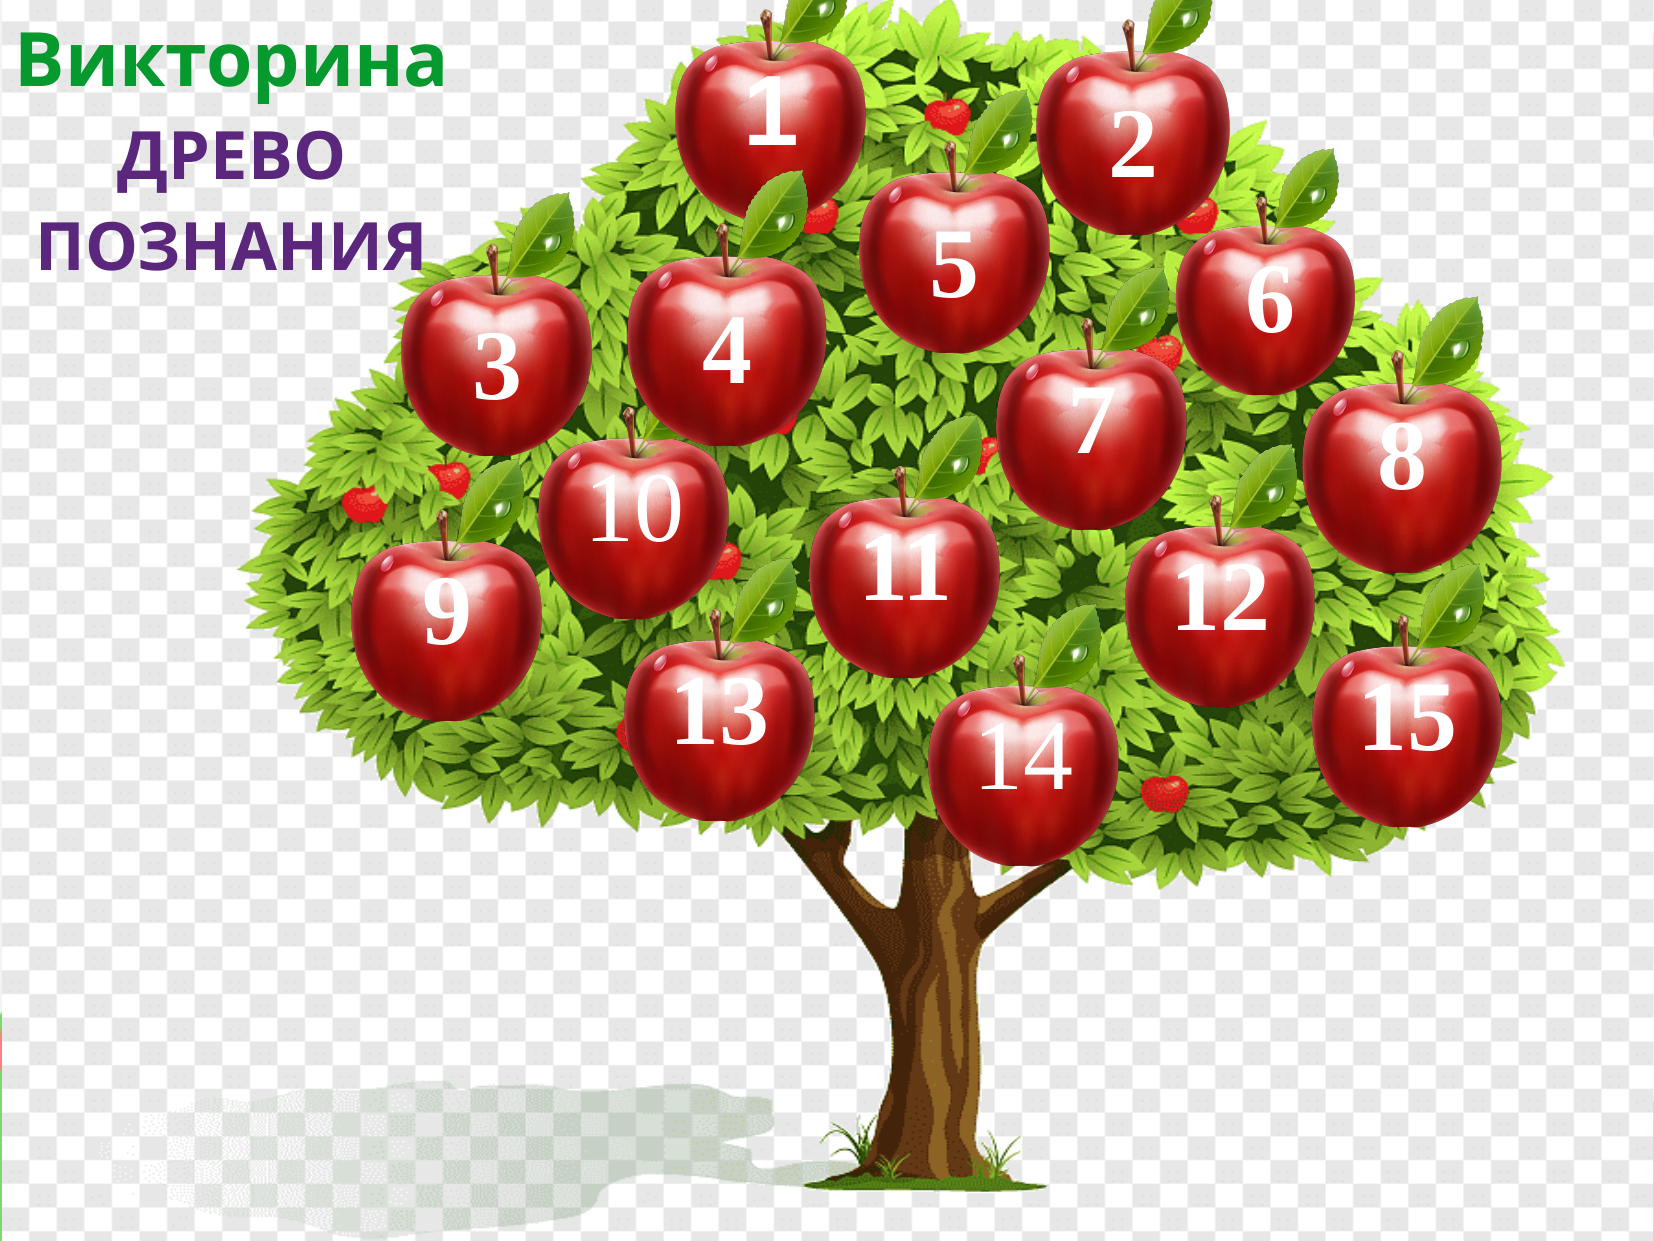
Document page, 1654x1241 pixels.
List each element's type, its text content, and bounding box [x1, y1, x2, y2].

text_box 6 [1220, 236, 1311, 362]
picture [0, 0, 1654, 1241]
text_box Викторина ДРЕВО ПОЗНАНИЯ [0, 0, 598, 267]
